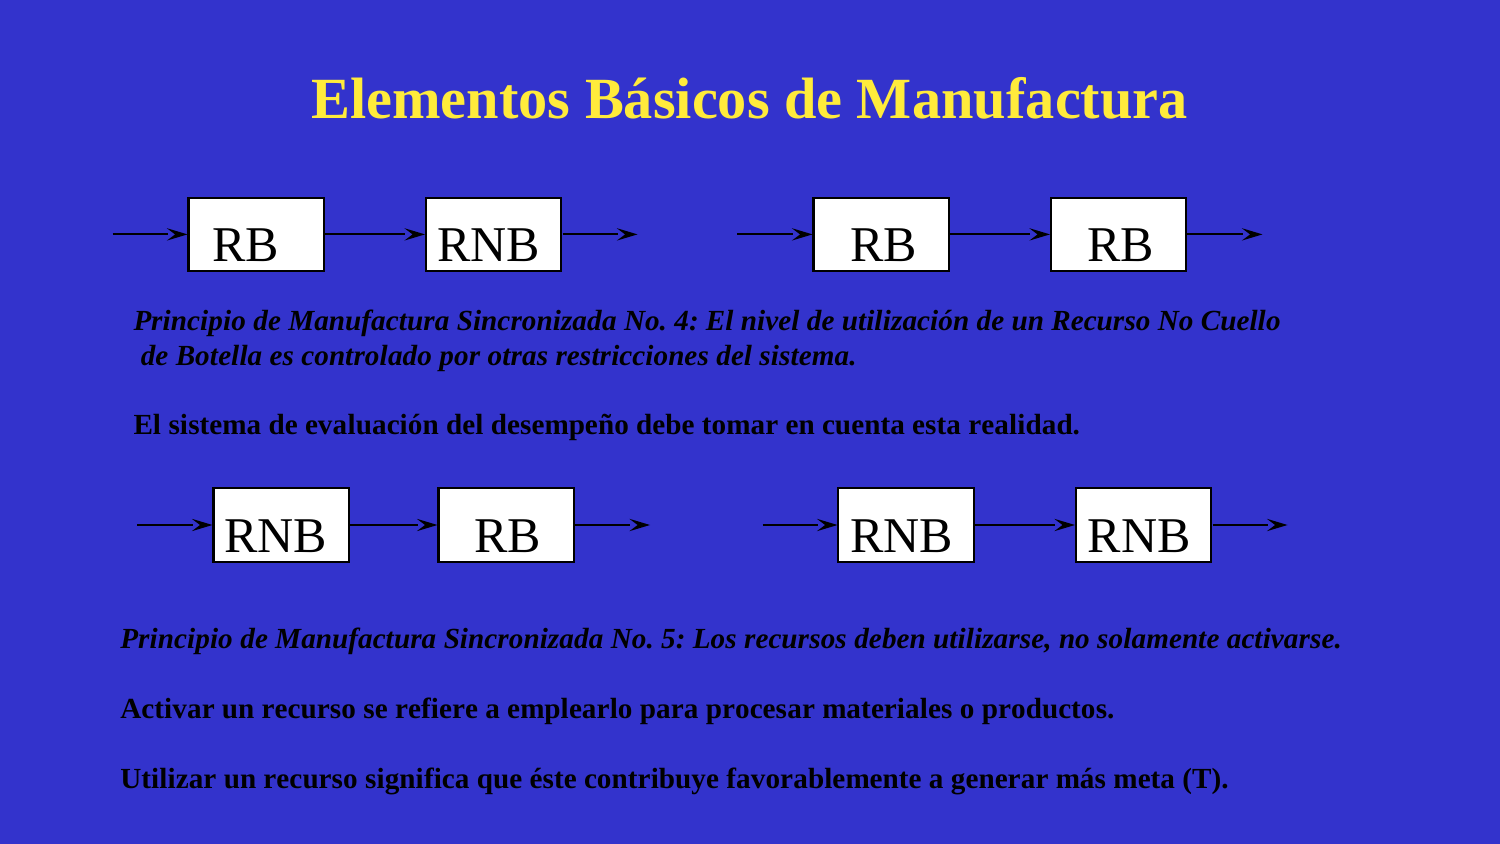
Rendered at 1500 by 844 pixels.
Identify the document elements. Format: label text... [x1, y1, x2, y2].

text_box RB [459, 494, 557, 571]
text_box [838, 488, 974, 562]
text_box [425, 197, 562, 272]
text_box RNB [835, 494, 969, 571]
title Elementos Básicos de Manufactura [112, 28, 1388, 169]
text_box [188, 197, 324, 272]
text_box RB [835, 204, 933, 280]
text_box [813, 197, 949, 272]
text_box RB [197, 204, 294, 280]
text_box [1051, 197, 1187, 272]
text_box Principio de Manufactura Sincronizada No. 5: Los recursos deben utilizarse, no solamente activarse. Activar un recurso se refiere a emplearlo para procesar materiales o productos. Utilizar un recurso significa que éste contribuye favorablemente a generar más meta (T). [105, 612, 1359, 803]
text_box RNB [422, 204, 556, 280]
text_box RNB [1072, 494, 1206, 571]
text_box Principio de Manufactura Sincronizada No. 4: El nivel de utilización de un Recurso No Cuello de Botella es controlado por otras restricciones del sistema. El sistema de evaluación del desempeño debe tomar en cuenta esta realidad. [118, 293, 1298, 449]
text_box [1075, 488, 1212, 562]
text_box RB [1072, 204, 1170, 280]
text_box [213, 488, 349, 562]
text_box [438, 488, 574, 562]
text_box RNB [209, 494, 343, 571]
